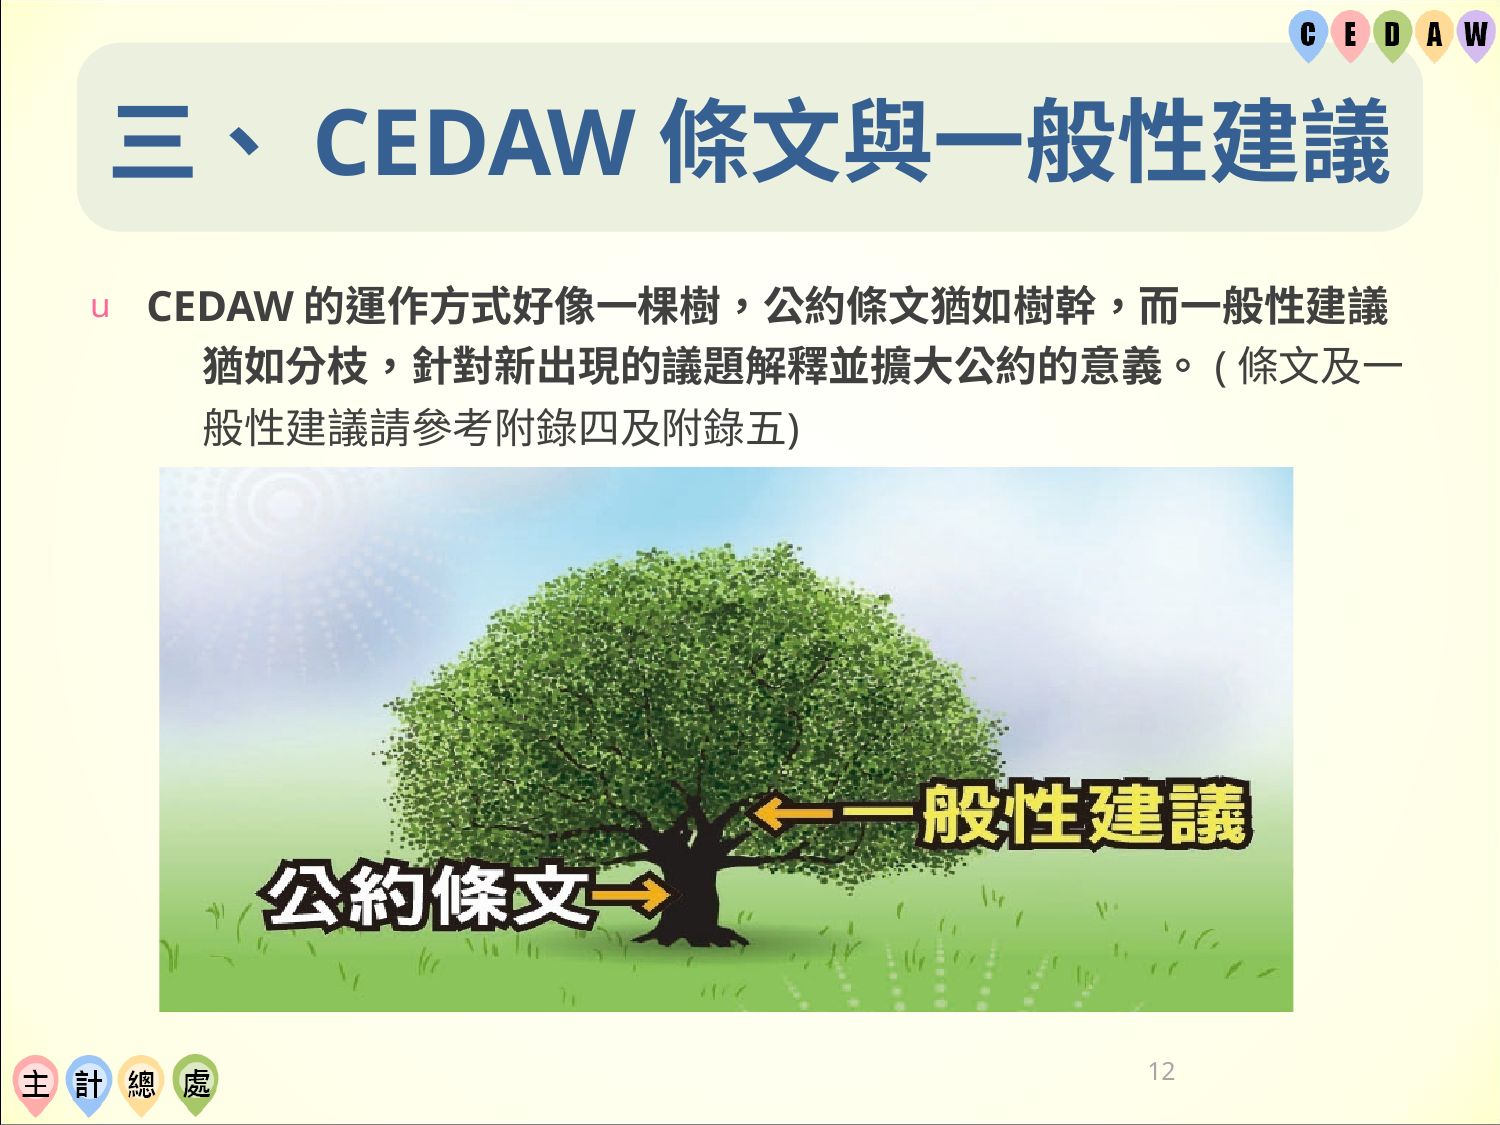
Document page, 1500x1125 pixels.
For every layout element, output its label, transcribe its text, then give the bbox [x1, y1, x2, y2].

list CEDAW的運作方式好像一棵樹，公約條文猶如樹幹，而一般性建議猶如分枝，針對新出現的議題解釋並擴大公約的意義。(條文及一般性建議請參考附錄四及附錄五) [75, 262, 1426, 1005]
picture [159, 467, 1294, 1012]
title 三、CEDAW條文與一般性建議 [75, 45, 1426, 233]
text_box [1132, 1042, 1483, 1103]
